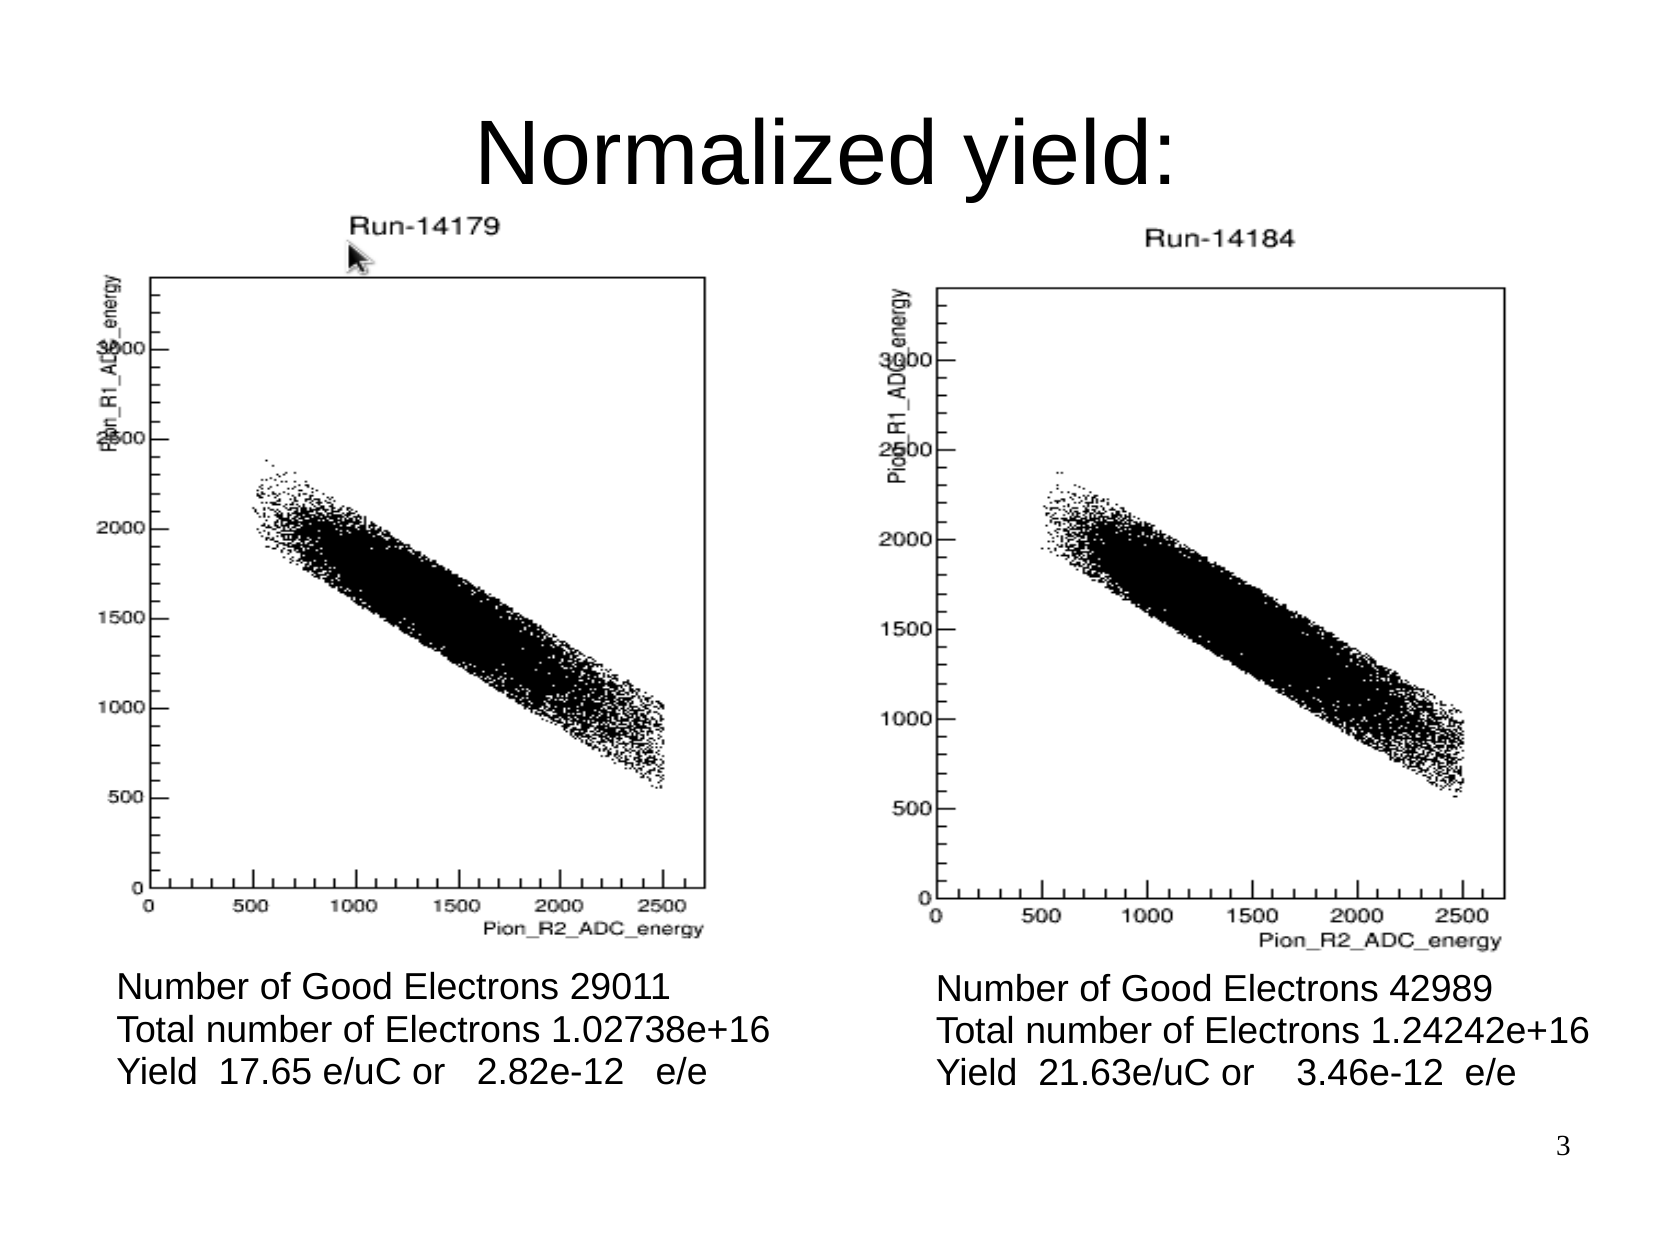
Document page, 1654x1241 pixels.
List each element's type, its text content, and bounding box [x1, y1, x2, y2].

text_box Number of Good Electrons 29011 Total number of Electrons 1.02738e+16 Yield 17.65 e/uC or 2.82e-12 e/e [101, 958, 786, 1184]
title Normalized yield: [82, 49, 1571, 257]
picture [60, 205, 1561, 986]
text_box Number of Good Electrons 42989 Total number of Electrons 1.24242e+16 Yield 21.63e/uC or 3.46e-12 e/e [921, 960, 1606, 1185]
